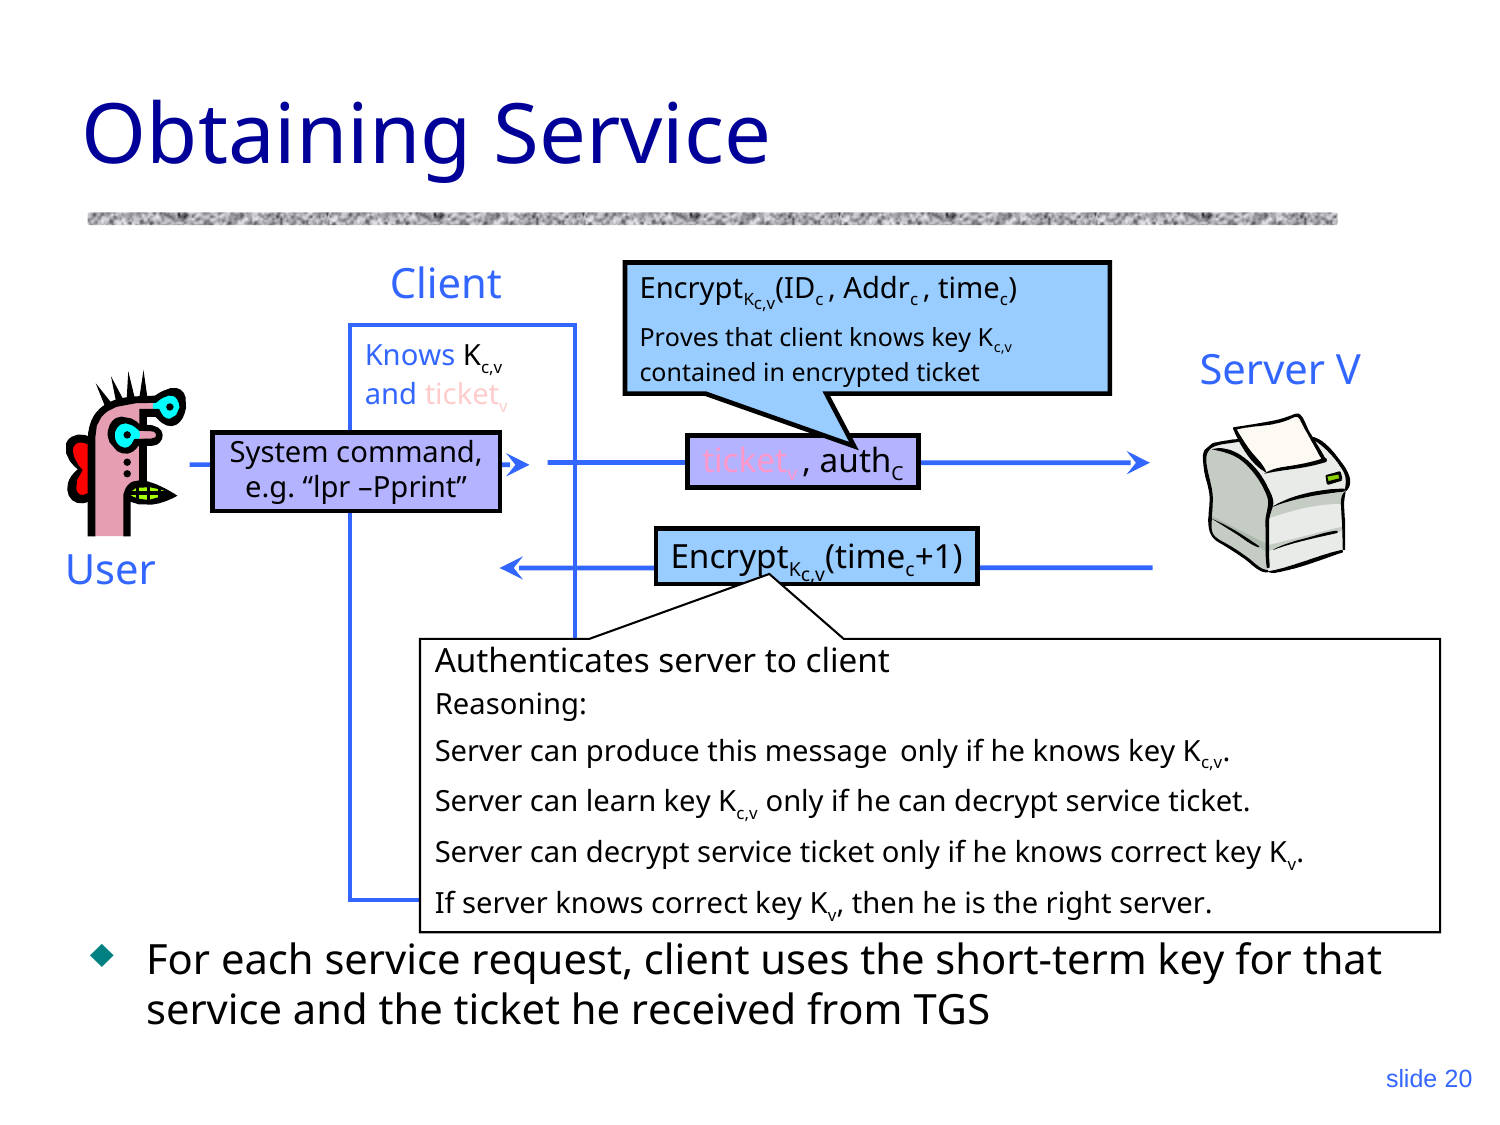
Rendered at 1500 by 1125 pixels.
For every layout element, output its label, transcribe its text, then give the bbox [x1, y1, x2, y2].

picture [87, 212, 1338, 226]
picture [66, 369, 188, 538]
text_box slide <number> [1174, 1025, 1488, 1101]
picture [1200, 410, 1354, 577]
text_box User [49, 544, 171, 601]
text_box Authenticates server to client Reasoning: Server can produce this message only if he knows key Kc,v. Server can learn key Kc,v only if he can decrypt service ticket. Server can decrypt service ticket only if he knows correct key Kv. If server knows correct key Kv, then he is the right server. [420, 573, 1441, 924]
text_box Server V [1184, 344, 1376, 401]
text_box System command, e.g. “lpr –Pprint” [212, 432, 501, 511]
text_box Client [374, 262, 517, 313]
text_box EncryptKc,v(IDc , Addrc , timec) Proves that client knows key Kc,v contained in encrypted ticket [624, 262, 1110, 447]
text_box Obtaining Service [66, 37, 1463, 188]
text_box EncryptKc,v(timec+1) [655, 528, 978, 585]
text_box For each service request, client uses the short-term key for that service and the ticket he received from TGS [74, 924, 1450, 1063]
text_box Knows Kc,v and ticketv [349, 332, 527, 420]
text_box ticketv , authC [687, 435, 919, 488]
